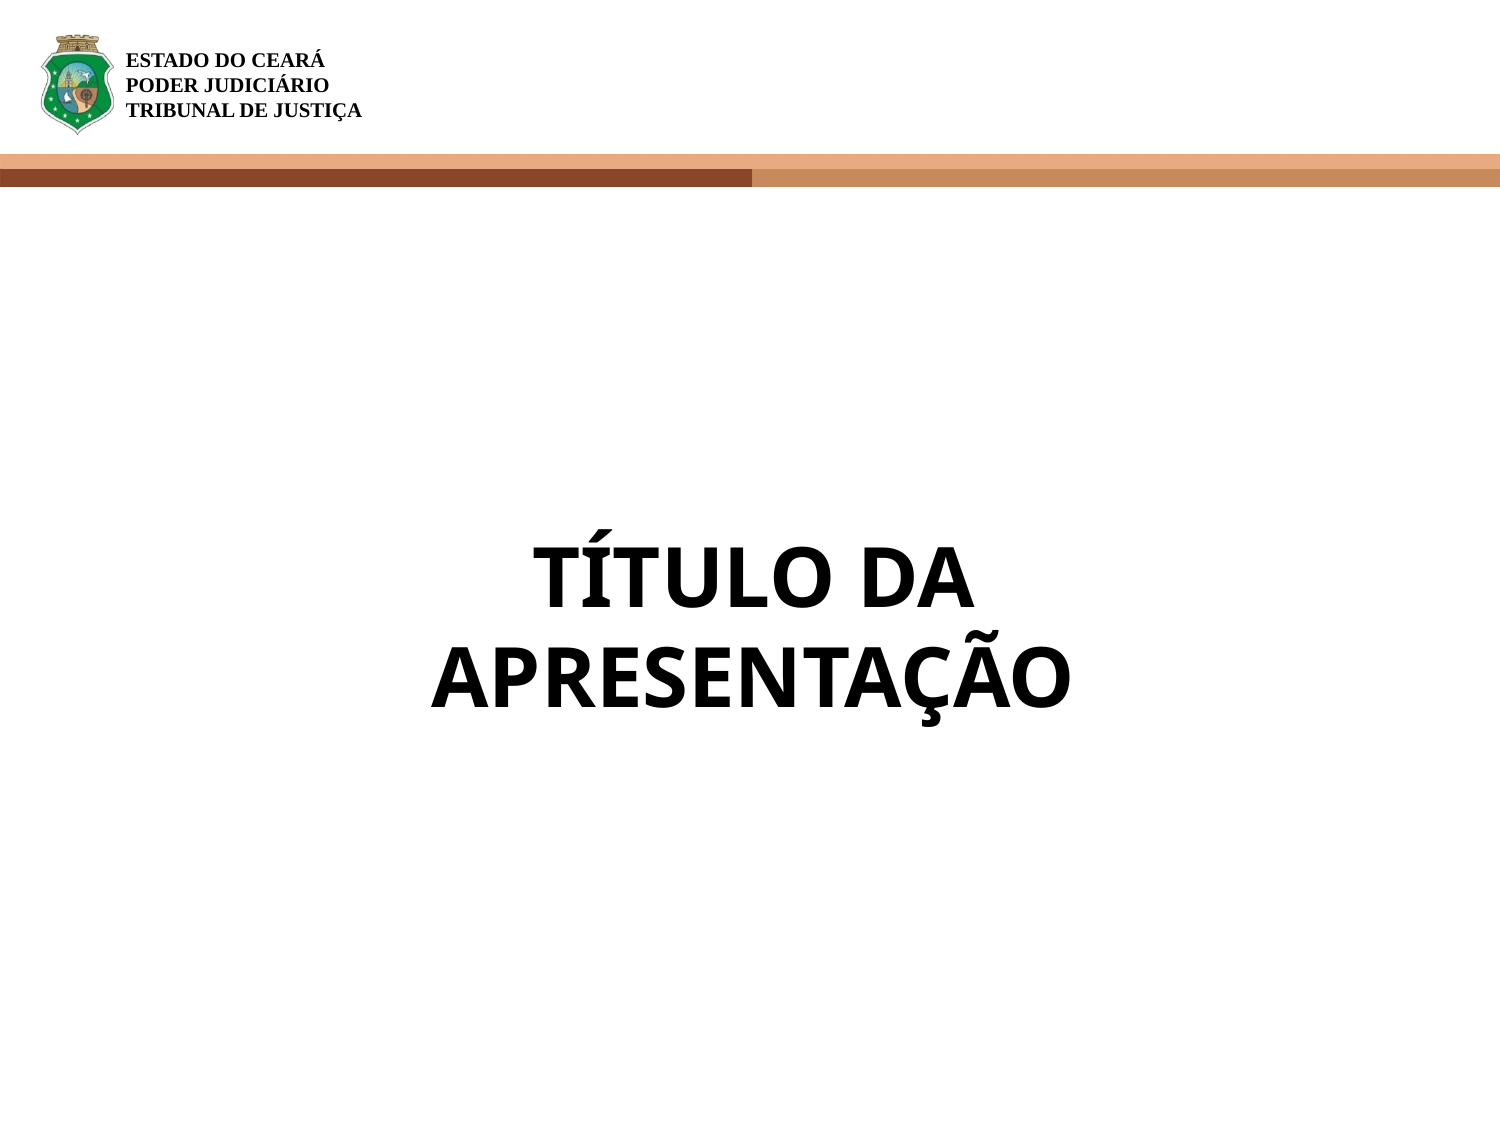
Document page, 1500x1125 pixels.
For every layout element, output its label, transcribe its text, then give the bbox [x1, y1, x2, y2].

text_box ESTADO DO CEARÁ PODER JUDICIÁRIO TRIBUNAL DE JUSTIÇA [118, 39, 460, 130]
picture [0, 154, 1500, 187]
picture [37, 34, 118, 135]
text_box TÍTULO DA APRESENTAÇÃO [351, 517, 1156, 732]
